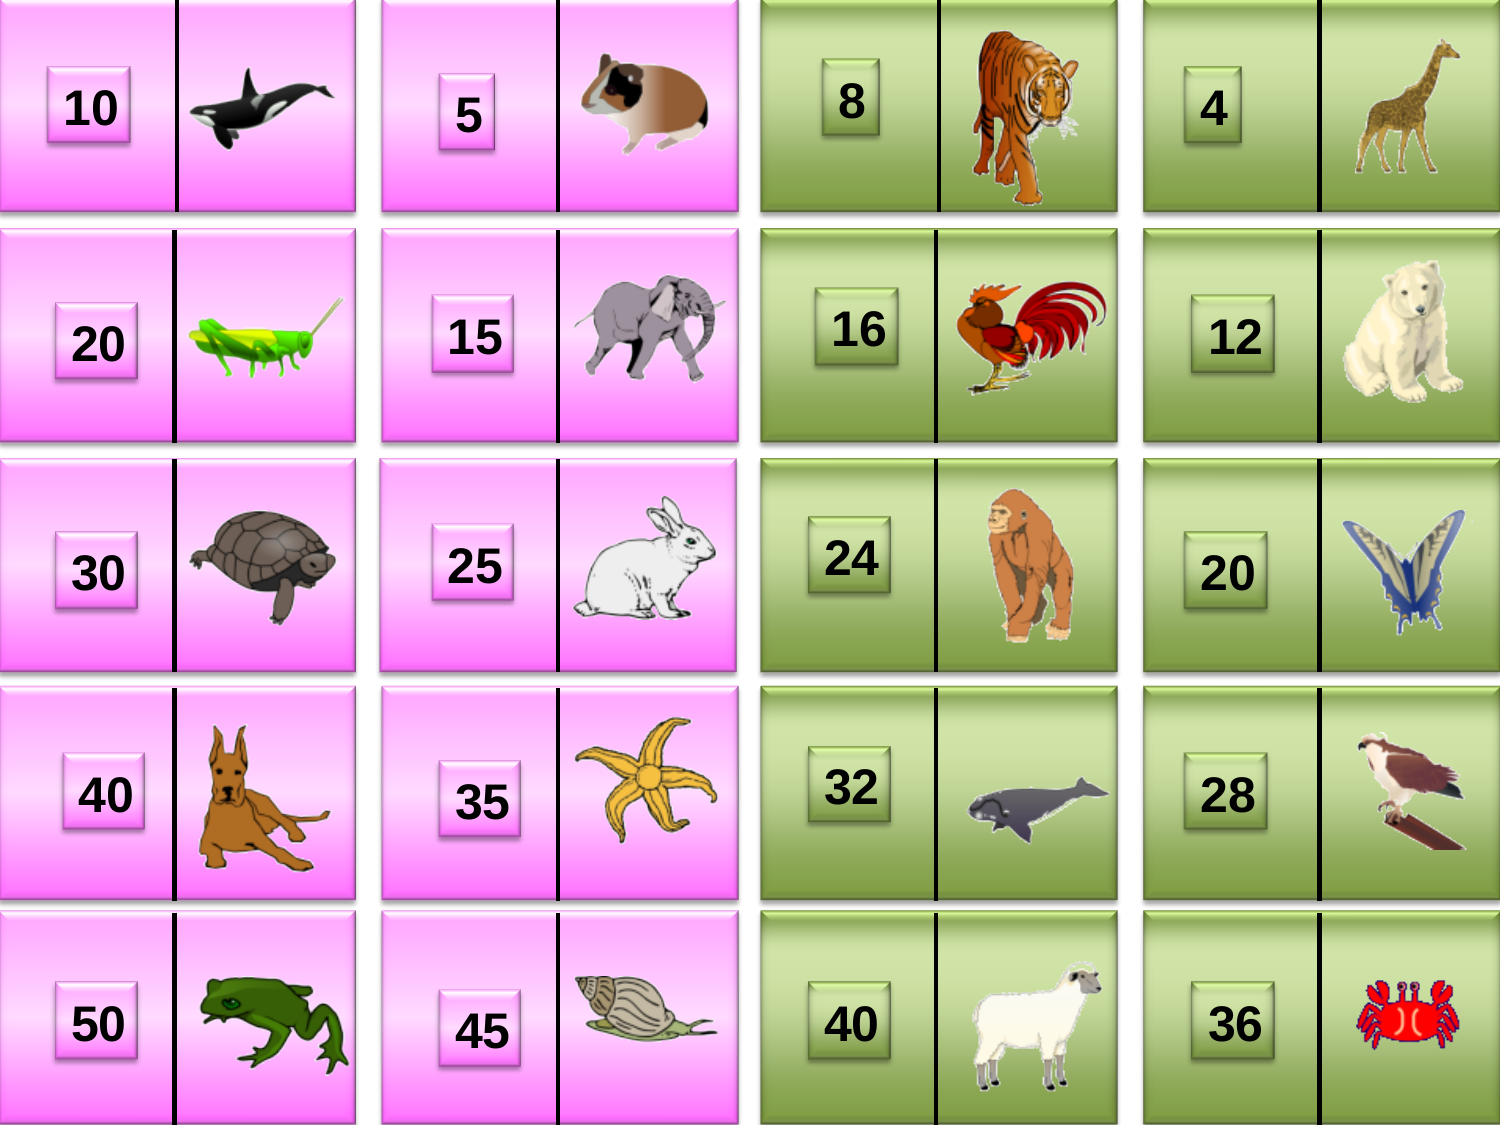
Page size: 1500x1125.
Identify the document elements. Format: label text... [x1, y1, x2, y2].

text_box 35 [440, 761, 526, 838]
text_box 20 [56, 304, 142, 380]
picture [752, 0, 1126, 1125]
text_box 12 [1193, 296, 1279, 373]
text_box 15 [432, 296, 519, 373]
picture [371, 0, 747, 1125]
text_box 50 [56, 983, 142, 1059]
text_box 45 [440, 990, 526, 1067]
text_box 30 [56, 533, 142, 609]
text_box 25 [432, 525, 519, 601]
picture [0, 0, 364, 1125]
text_box 16 [816, 289, 903, 365]
text_box 40 [63, 754, 149, 830]
text_box 28 [1186, 754, 1272, 830]
text_box 24 [809, 518, 895, 594]
text_box 4 [1186, 67, 1244, 144]
picture [1135, 0, 1500, 1125]
text_box 10 [49, 67, 135, 144]
text_box 5 [440, 75, 498, 151]
text_box 8 [823, 60, 882, 136]
text_box 40 [809, 983, 895, 1059]
text_box 36 [1193, 983, 1279, 1059]
text_box 32 [809, 747, 895, 823]
text_box 20 [1186, 533, 1272, 609]
